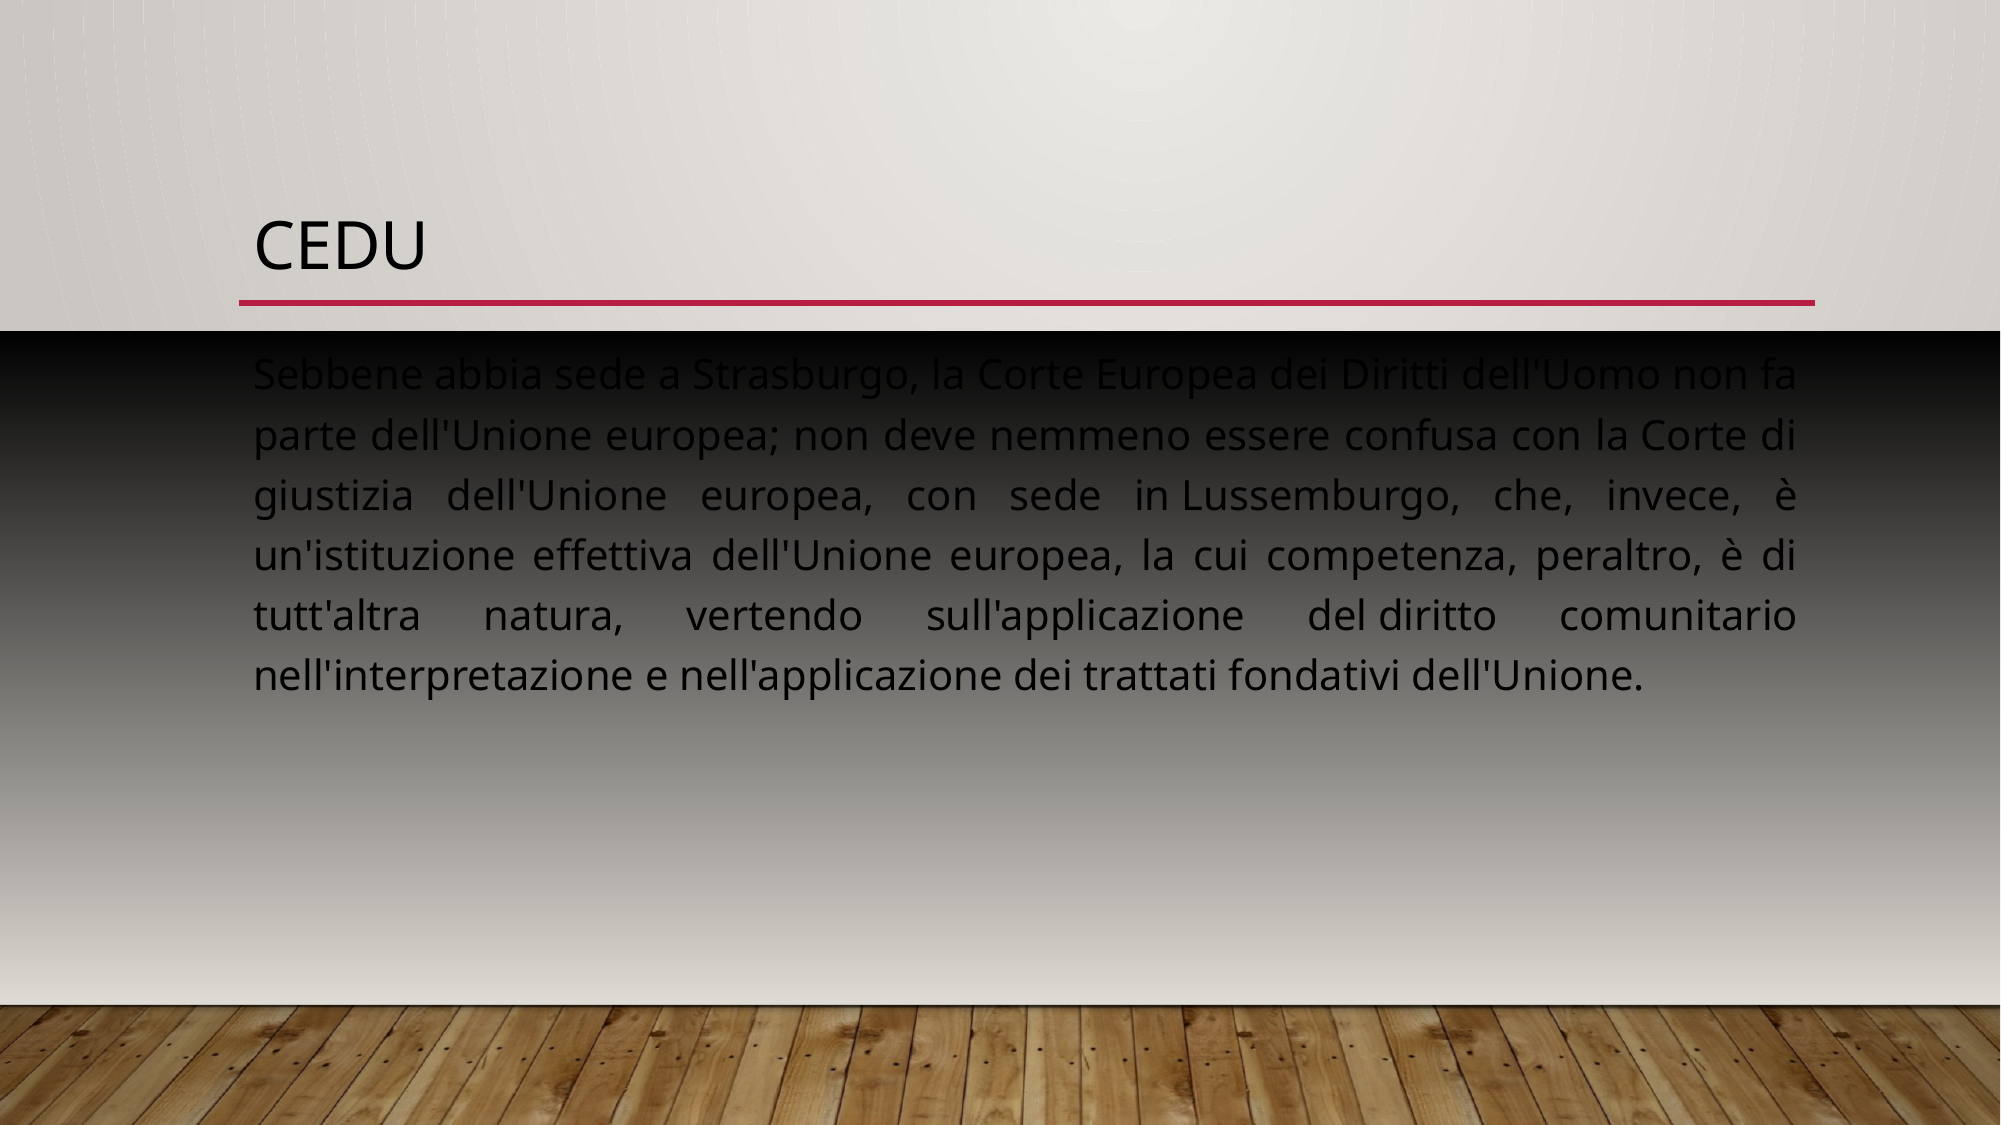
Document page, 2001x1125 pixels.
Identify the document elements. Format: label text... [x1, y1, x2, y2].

title cedu [238, 131, 1814, 305]
list Sebbene abbia sede a Strasburgo, la Corte Europea dei Diritti dell'Uomo non fa parte dell'Unione europea; non deve nemmeno essere confusa con la Corte di giustizia dell'Unione europea, con sede in Lussemburgo, che, invece, è un'istituzione effettiva dell'Unione europea, la cui competenza, peraltro, è di tutt'altra natura, vertendo sull'applicazione del diritto comunitario nell'interpretazione e nell'applicazione dei trattati fondativi dell'Unione. [238, 330, 1814, 897]
